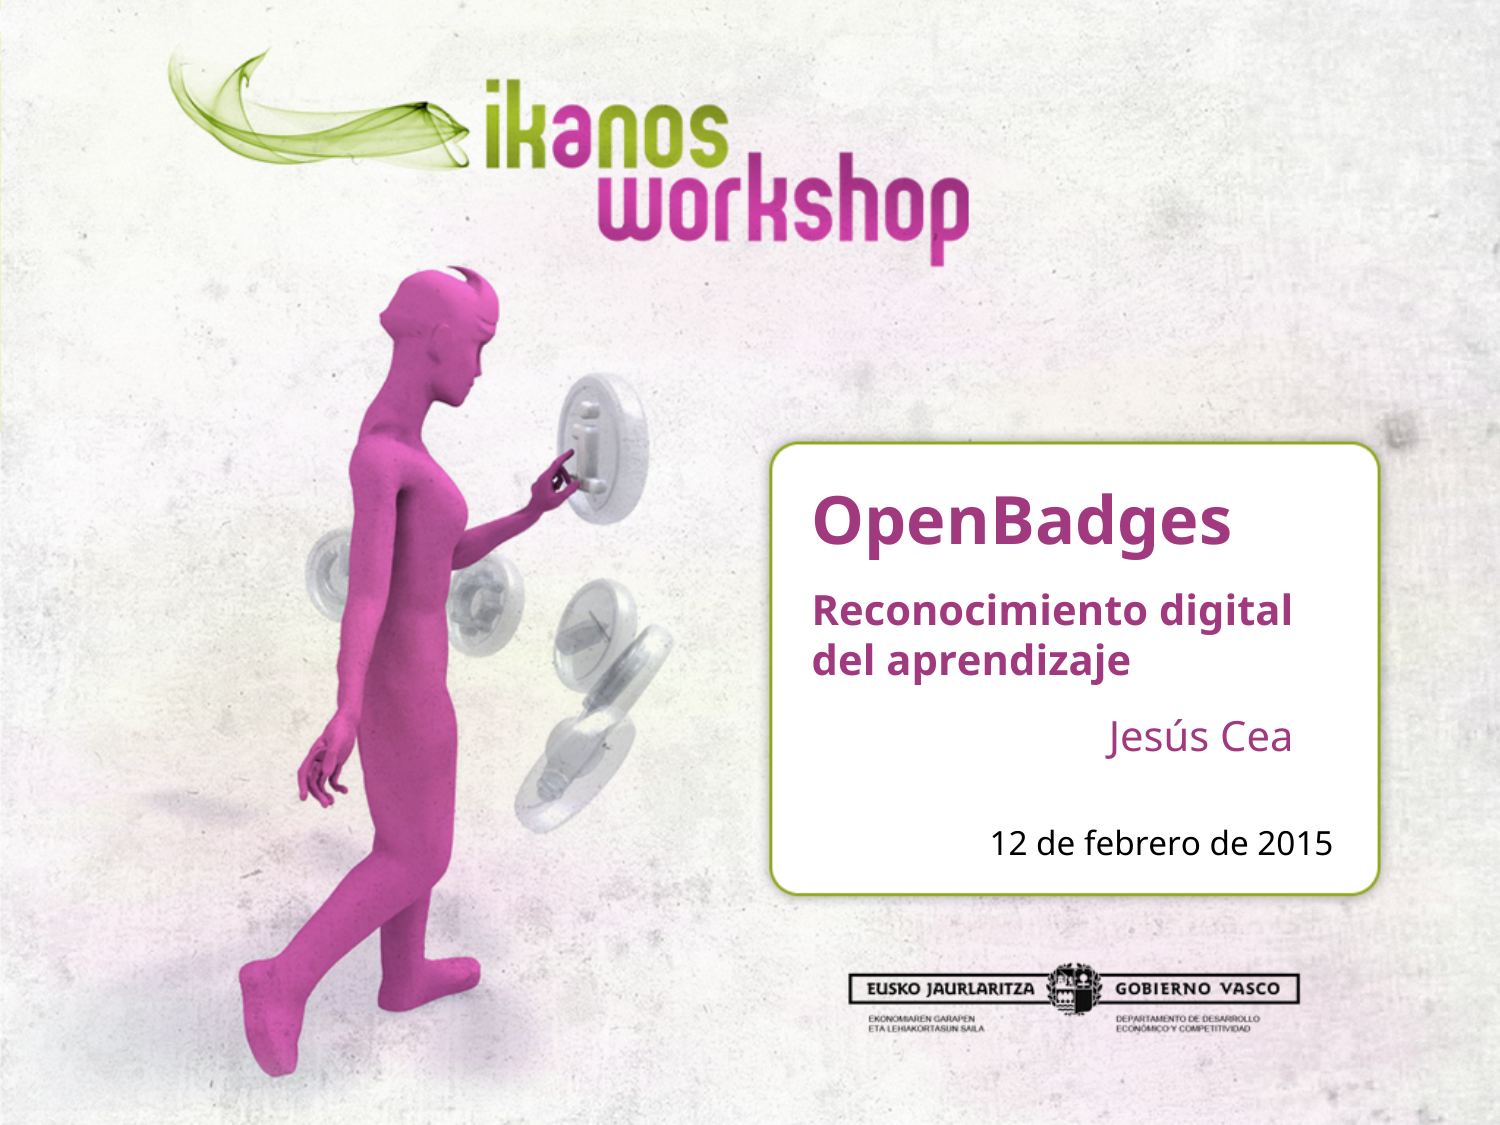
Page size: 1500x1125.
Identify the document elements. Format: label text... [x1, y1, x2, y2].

text_box OpenBadges Reconocimiento digital del aprendizaje Jesús Cea [796, 470, 1366, 768]
picture [0, 0, 1500, 1125]
text_box 12 de febrero de 2015 [864, 814, 1349, 870]
